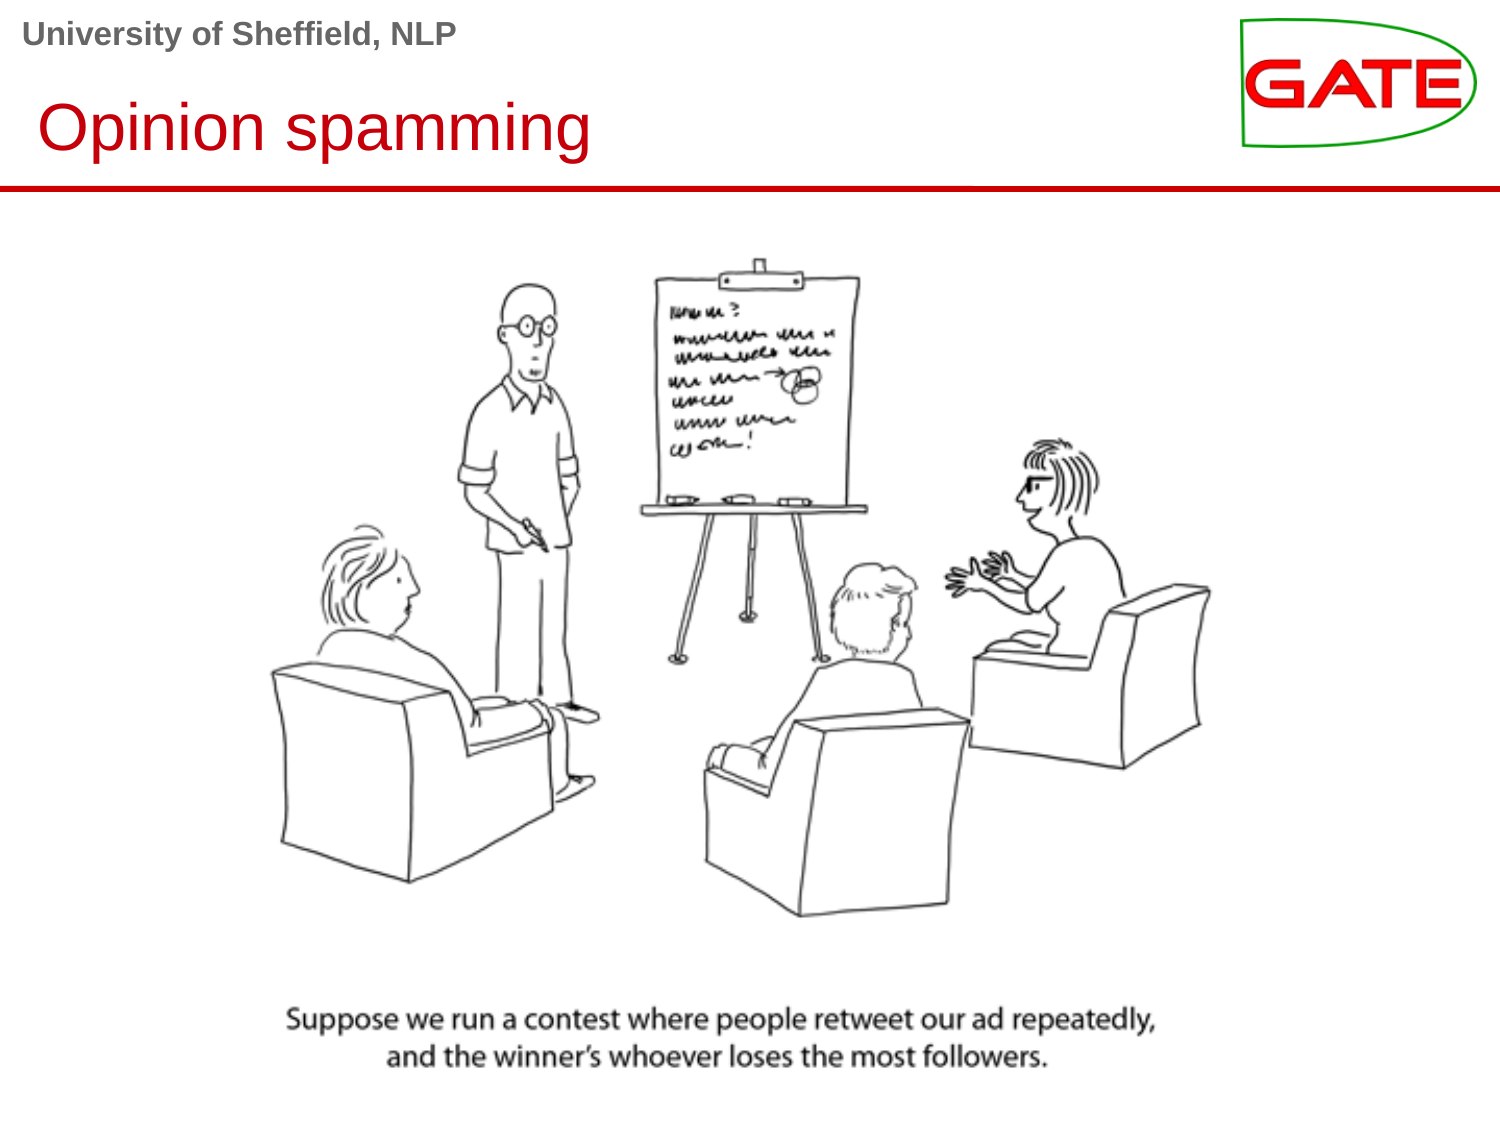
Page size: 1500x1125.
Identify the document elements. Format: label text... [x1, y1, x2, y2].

title Opinion spamming [37, 31, 1276, 225]
picture [206, 238, 1240, 1093]
picture [1240, 18, 1477, 148]
